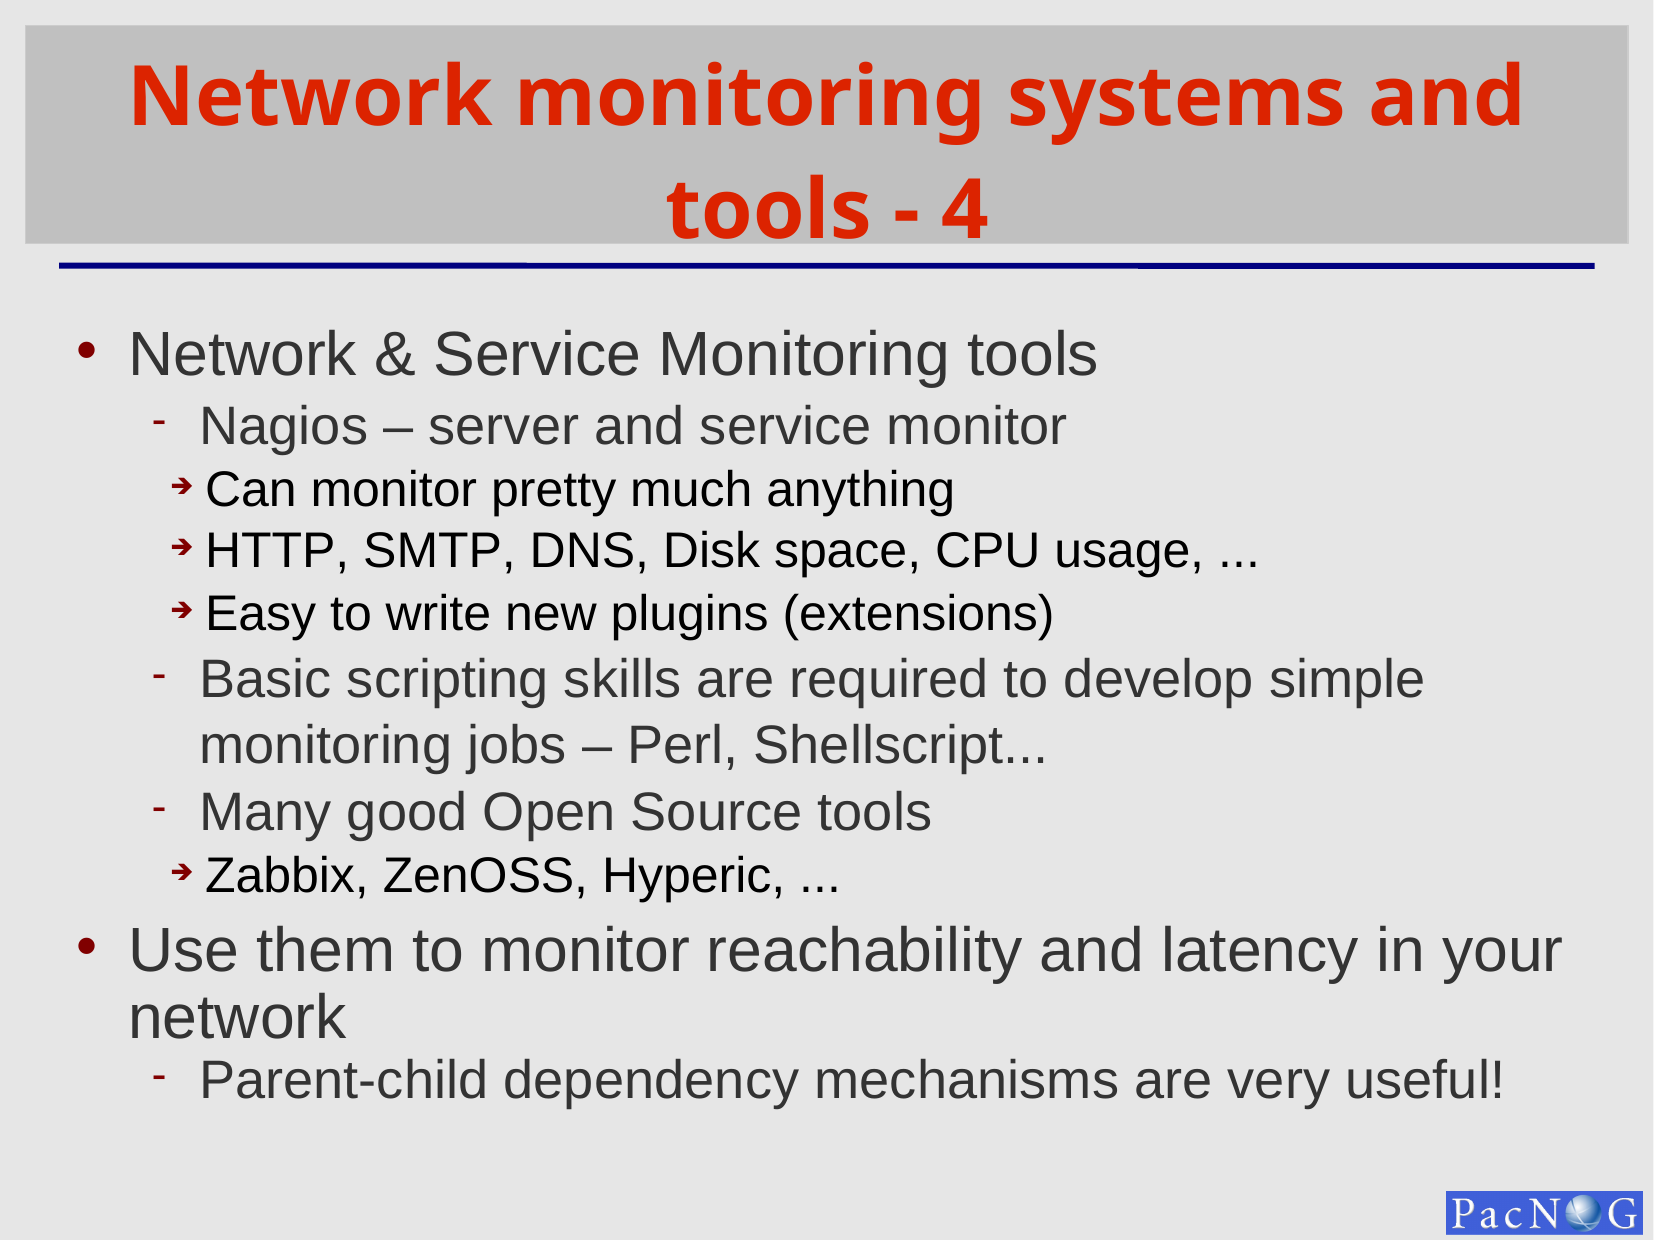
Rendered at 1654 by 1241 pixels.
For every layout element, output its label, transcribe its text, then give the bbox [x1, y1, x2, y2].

picture [1446, 1191, 1643, 1235]
title Network monitoring systems and tools - 4 [121, 46, 1534, 254]
list Network & Service Monitoring tools Nagios – server and service monitor Can monitor pretty much anything HTTP, SMTP, DNS, Disk space, CPU usage, ... Easy to write new plugins (extensions)‏ Basic scripting skills are required to develop simple monitoring jobs – Perl, Shellscript... Many good Open Source tools Zabbix, ZenOSS, Hyperic, ... Use them to monitor reachability and latency in your network Parent-child dependency mechanisms are very useful! [59, 322, 1595, 1182]
